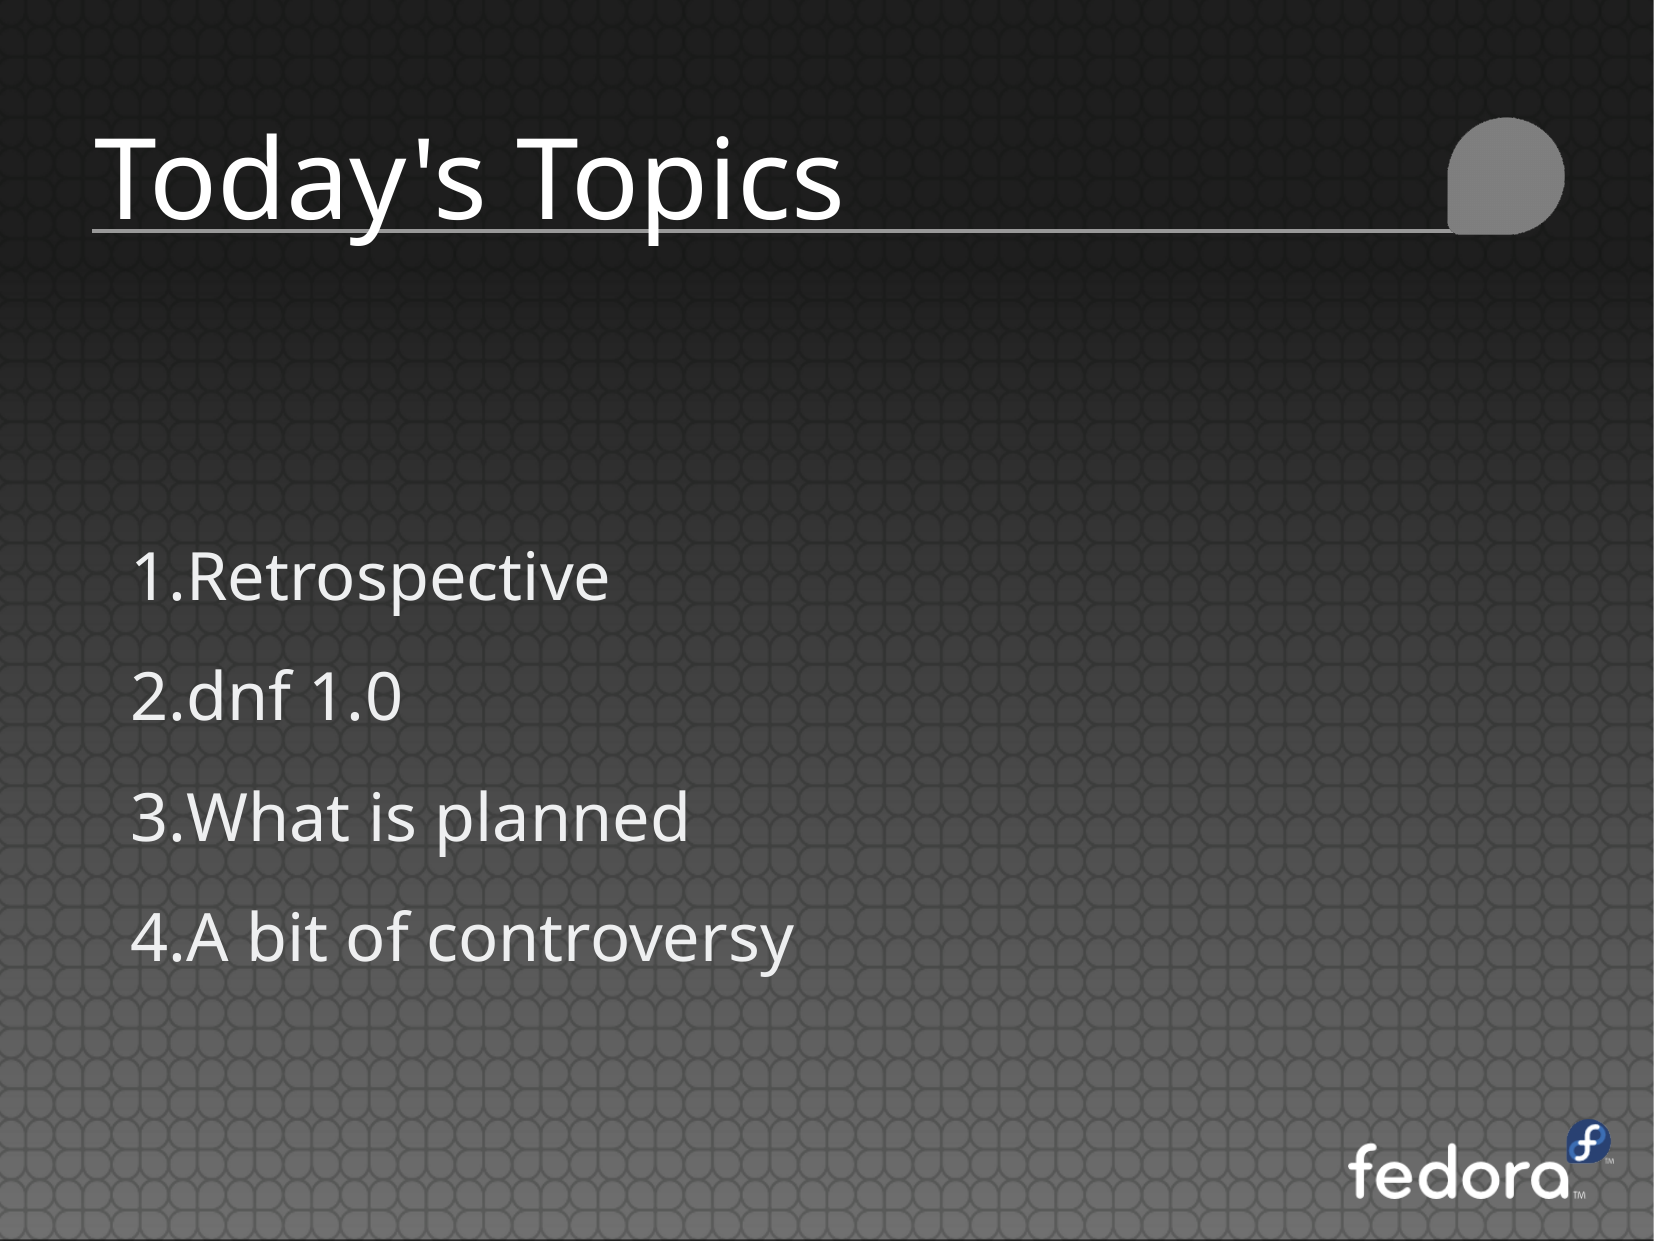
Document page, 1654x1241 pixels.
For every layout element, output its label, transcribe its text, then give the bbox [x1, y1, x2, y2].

picture [0, 0, 1654, 1241]
list Retrospective dnf 1.0 What is planned A bit of controversy [112, 227, 1501, 1163]
title Today's Topics [94, 100, 1426, 251]
